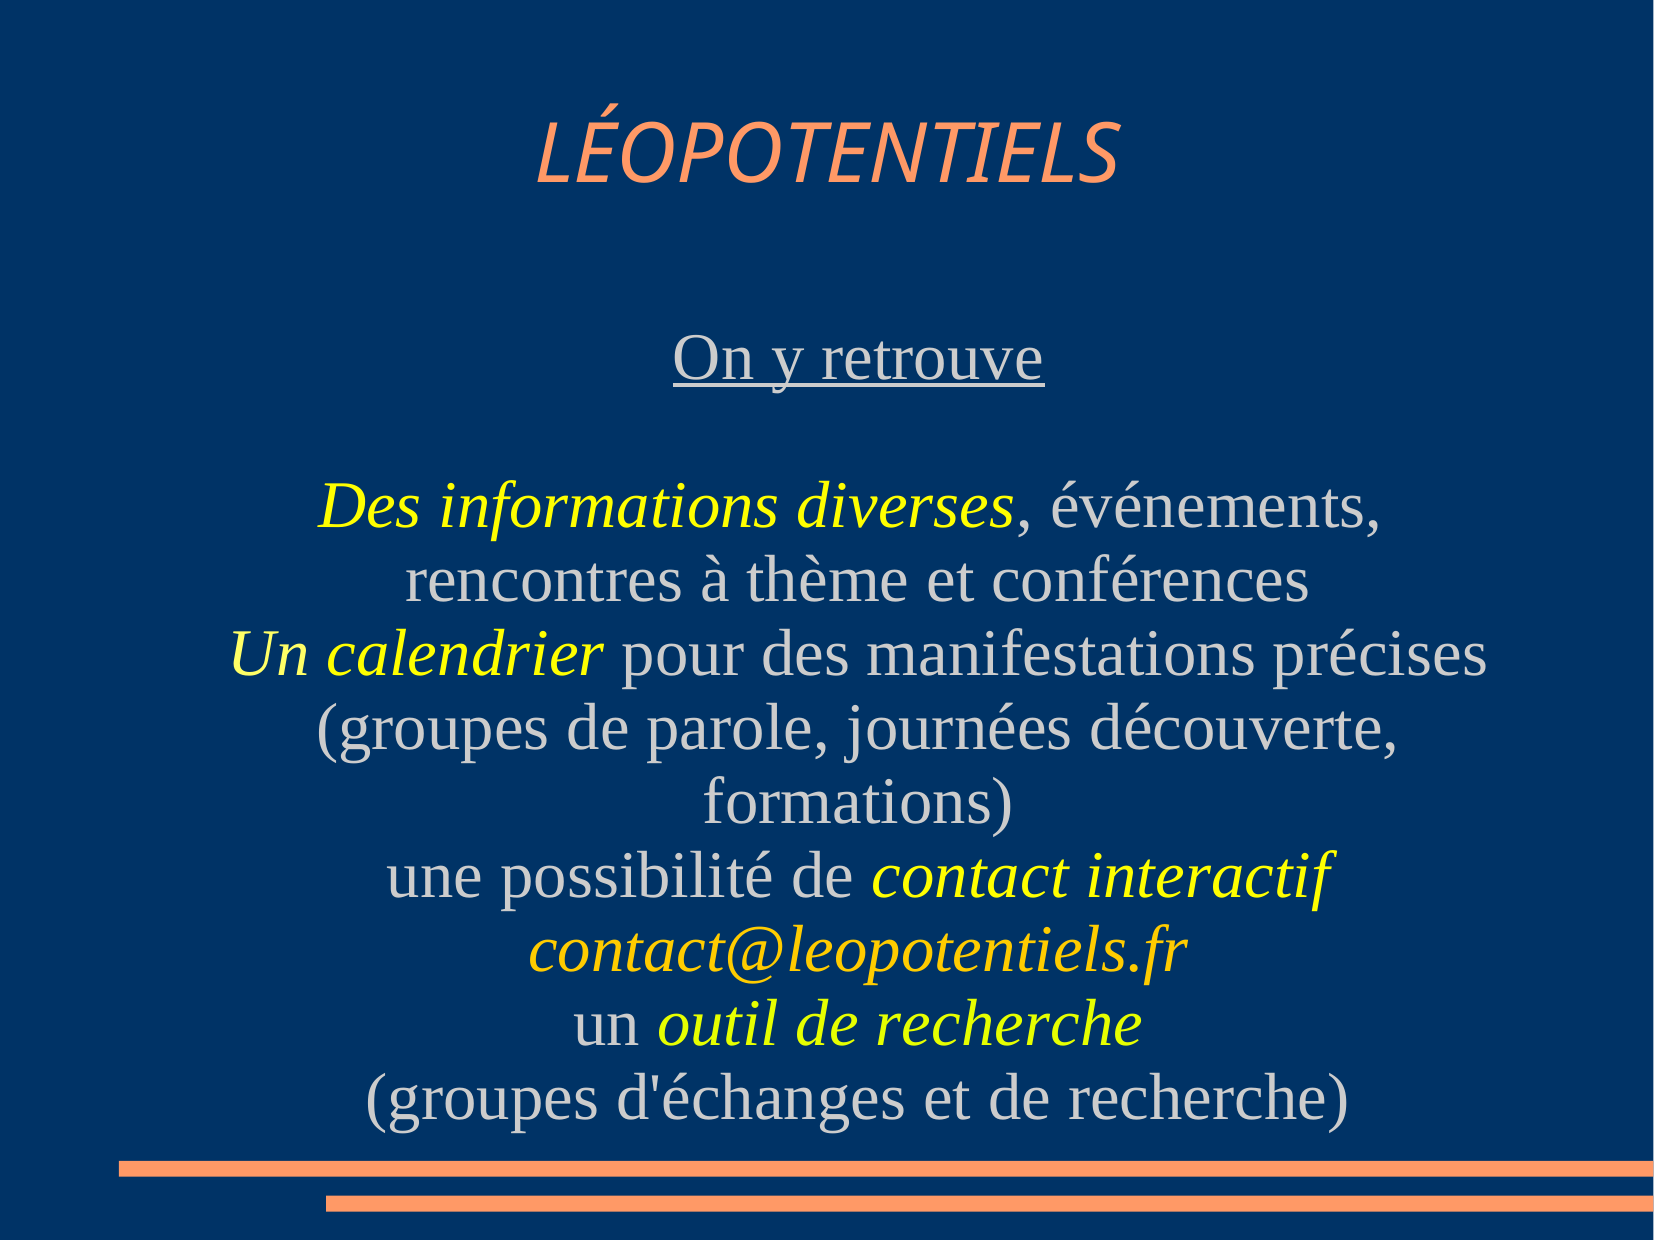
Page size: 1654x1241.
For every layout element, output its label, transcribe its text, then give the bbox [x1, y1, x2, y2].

subtitle On y retrouve Des informations diverses, événements, rencontres à thème et conférences Un calendrier pour des manifestations précises (groupes de parole, journées découverte, formations) une possibilité de contact interactif contact@leopotentiels.fr un outil de recherche (groupes d'échanges et de recherche) [121, 319, 1561, 1135]
title LÉOPOTENTIELS [121, 53, 1534, 246]
